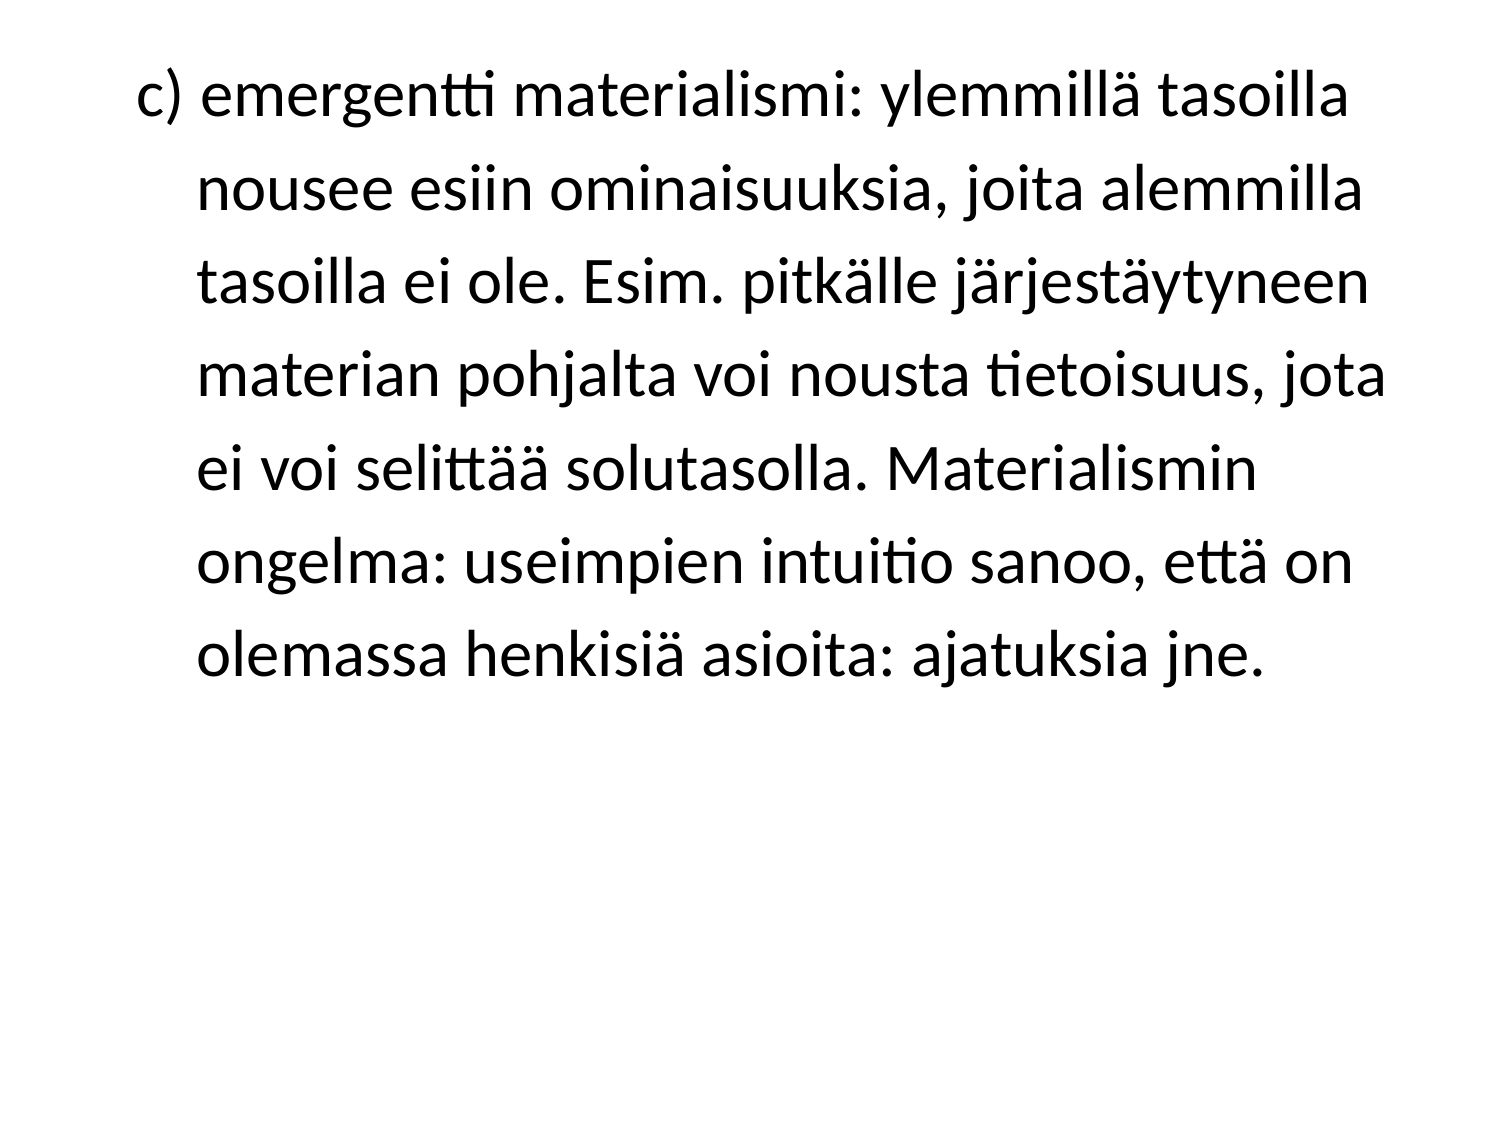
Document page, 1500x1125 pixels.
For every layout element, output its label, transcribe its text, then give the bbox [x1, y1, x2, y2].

list c) emergentti materialismi: ylemmillä tasoilla nousee esiin ominaisuuksia, joita alemmilla tasoilla ei ole. Esim. pitkälle järjestäytyneen materian pohjalta voi nousta tietoisuus, jota ei voi selittää solutasolla. Materialismin ongelma: useimpien intuitio sanoo, että on olemassa henkisiä asioita: ajatuksia jne. [76, 42, 1425, 1005]
